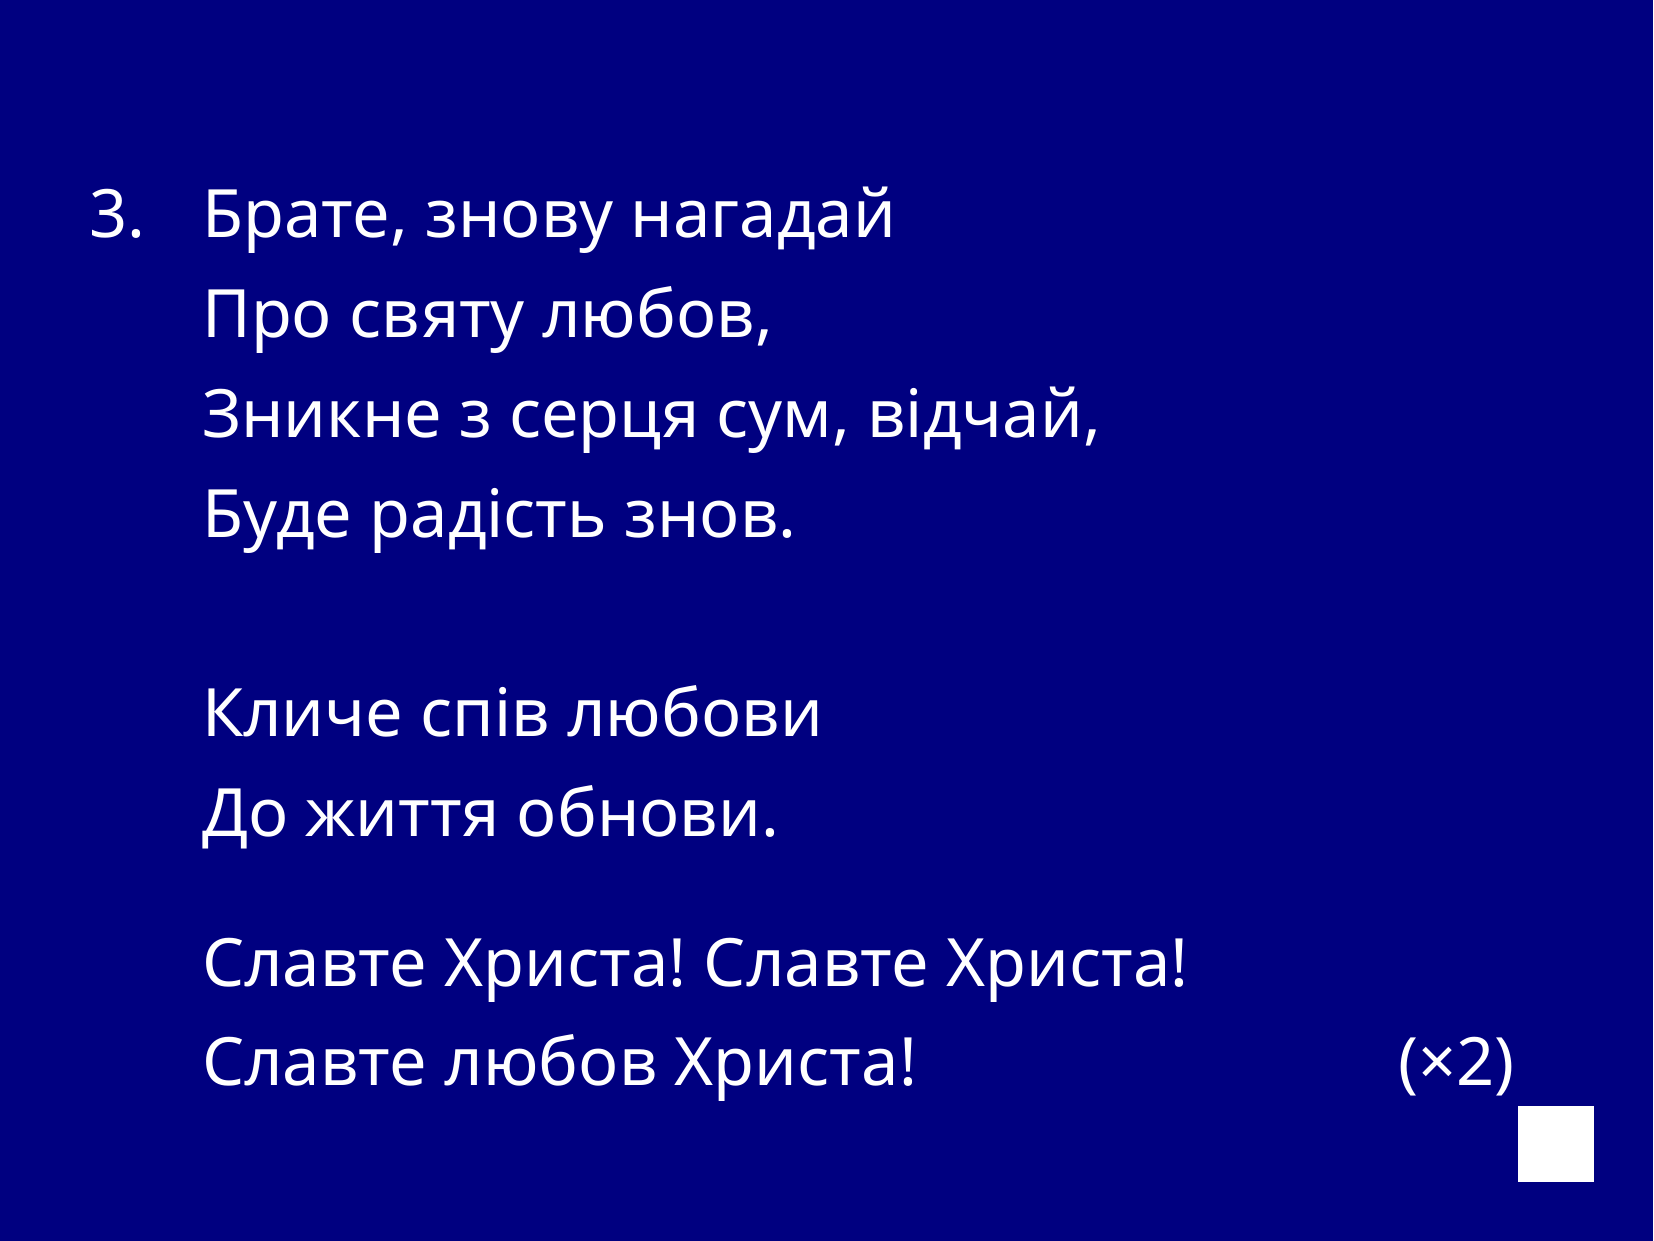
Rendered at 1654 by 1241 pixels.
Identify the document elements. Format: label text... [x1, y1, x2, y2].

text_box [1518, 1106, 1594, 1182]
text_box 3. Брате, знову нагадай Про святу любов, Зникне з серця сум, відчай, Буде радість знов. Кличе спів любови До життя обнови. Славте Христа! Славте Христа! Славте любов Христа! (×2) [75, 150, 1576, 1163]
